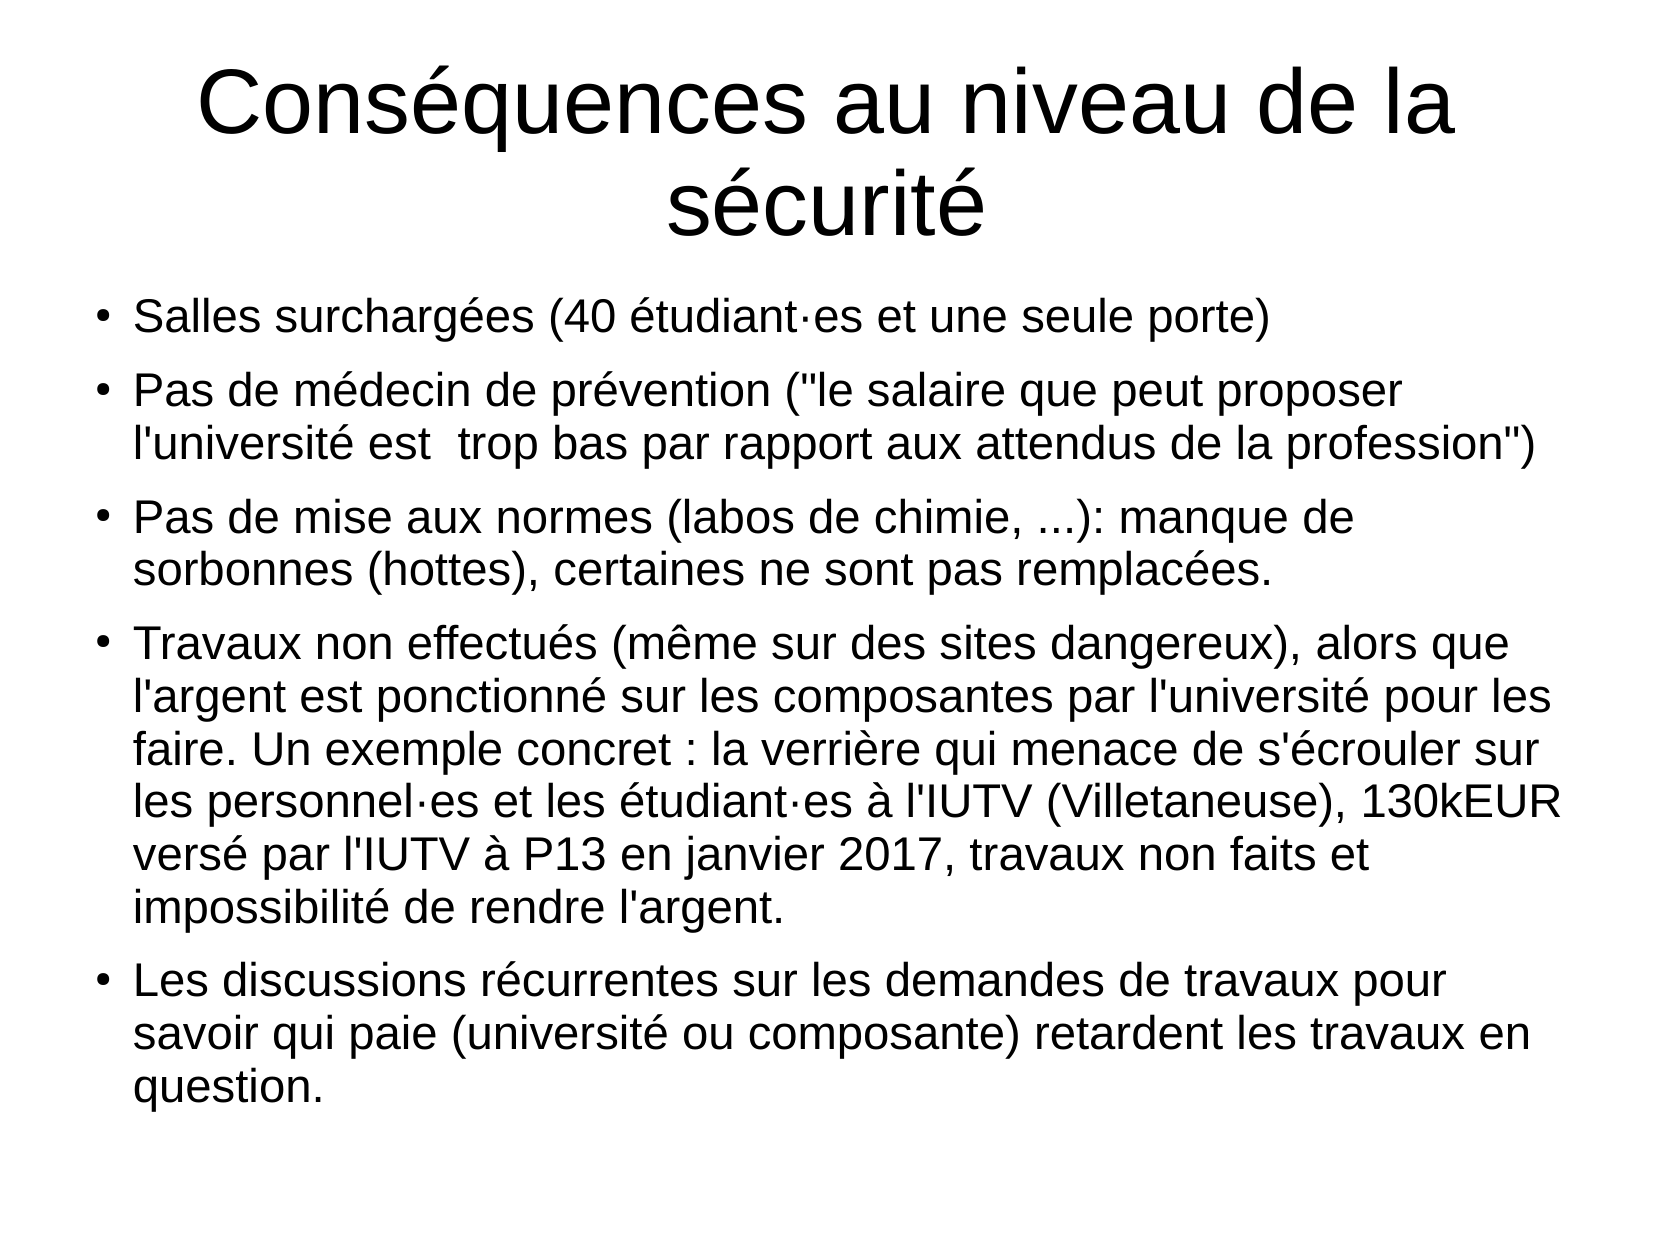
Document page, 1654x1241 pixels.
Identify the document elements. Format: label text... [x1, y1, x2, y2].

title Conséquences au niveau de la sécurité [82, 49, 1571, 257]
list Salles surchargées (40 étudiant·es et une seule porte) Pas de médecin de prévention ("le salaire que peut proposer l'université est trop bas par rapport aux attendus de la profession") Pas de mise aux normes (labos de chimie, ...): manque de sorbonnes (hottes), certaines ne sont pas remplacées. Travaux non effectués (même sur des sites dangereux), alors que l'argent est ponctionné sur les composantes par l'université pour les faire. Un exemple concret : la verrière qui menace de s'écrouler sur les personnel·es et les étudiant·es à l'IUTV (Villetaneuse), 130kEUR versé par l'IUTV à P13 en janvier 2017, travaux non faits et impossibilité de rendre l'argent. Les discussions récurrentes sur les demandes de travaux pour savoir qui paie (université ou composante) retardent les travaux en question. [82, 290, 1571, 1123]
